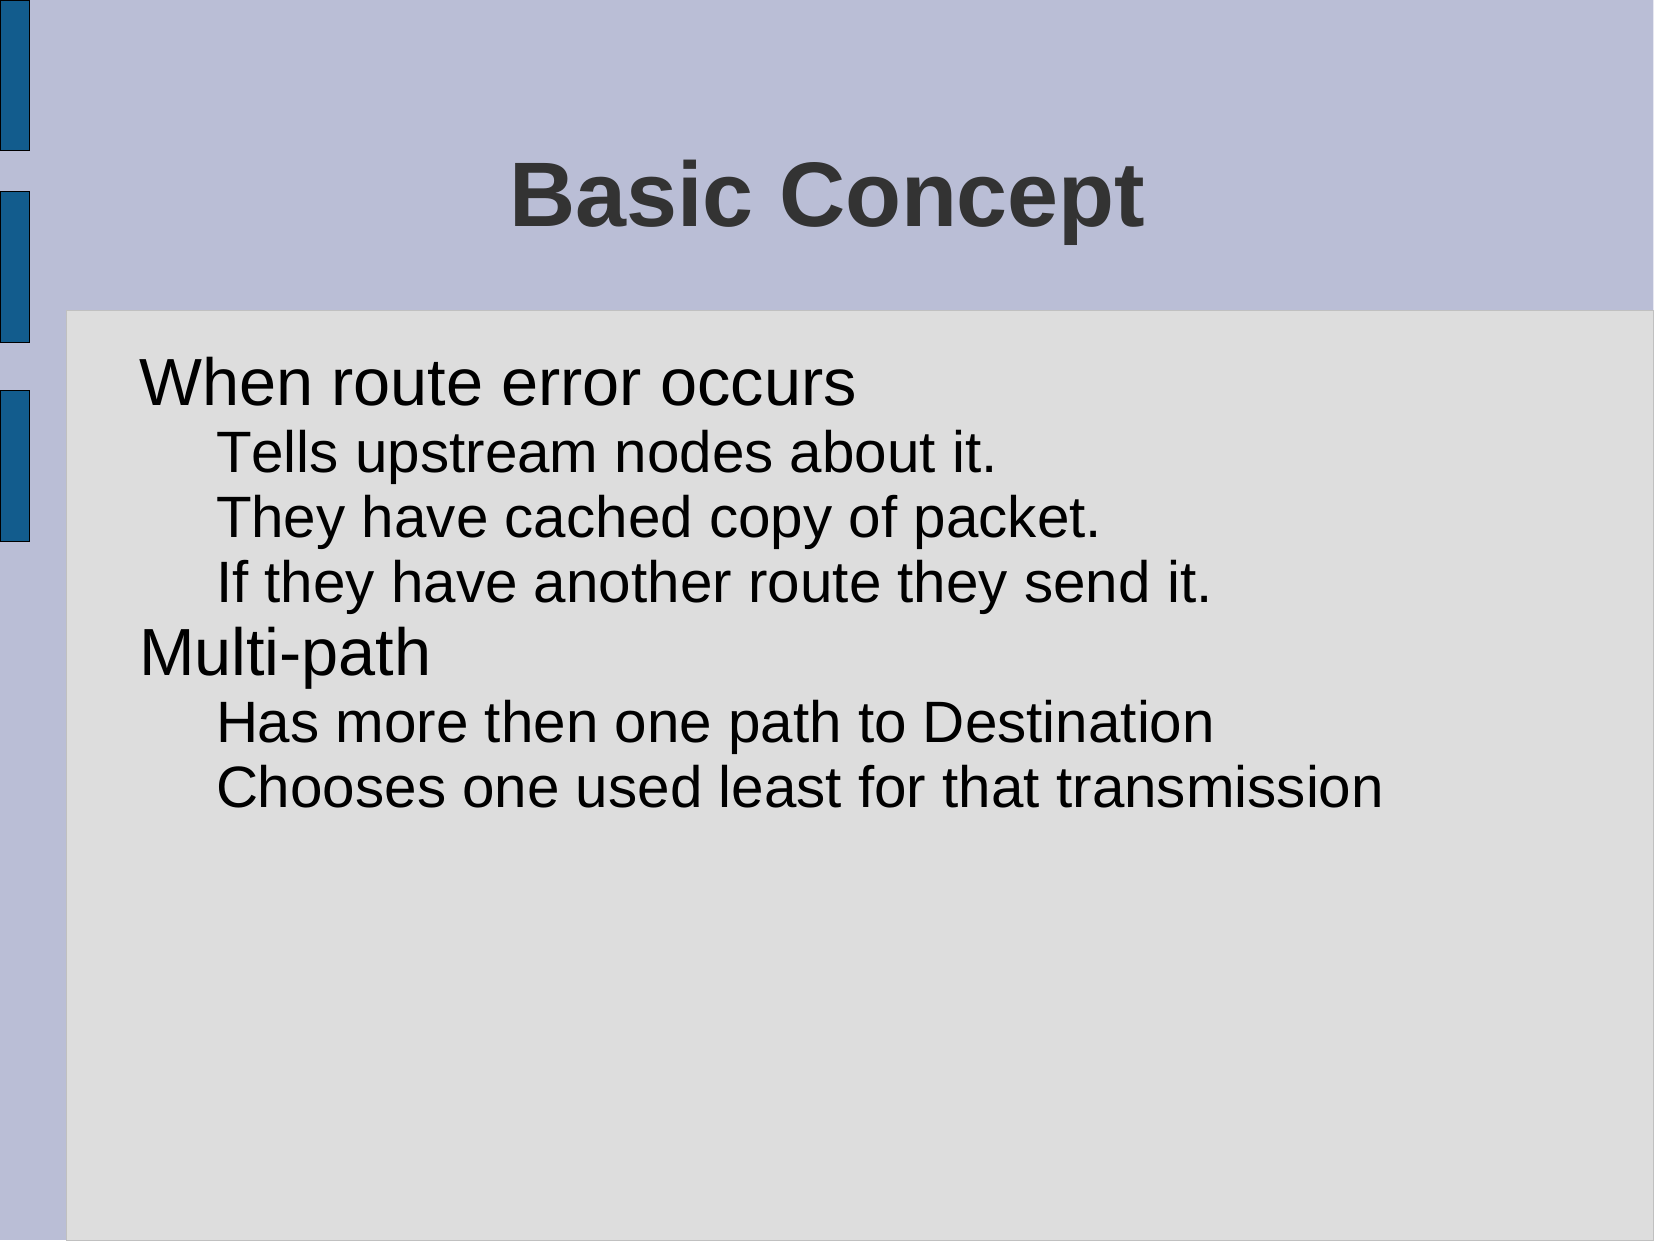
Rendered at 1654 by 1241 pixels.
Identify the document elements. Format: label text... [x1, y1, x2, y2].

title Basic Concept [121, 91, 1534, 299]
list When route error occurs Tells upstream nodes about it. They have cached copy of packet. If they have another route they send it. Multi-path Has more then one path to Destination Chooses one used least for that transmission [121, 344, 1534, 1127]
